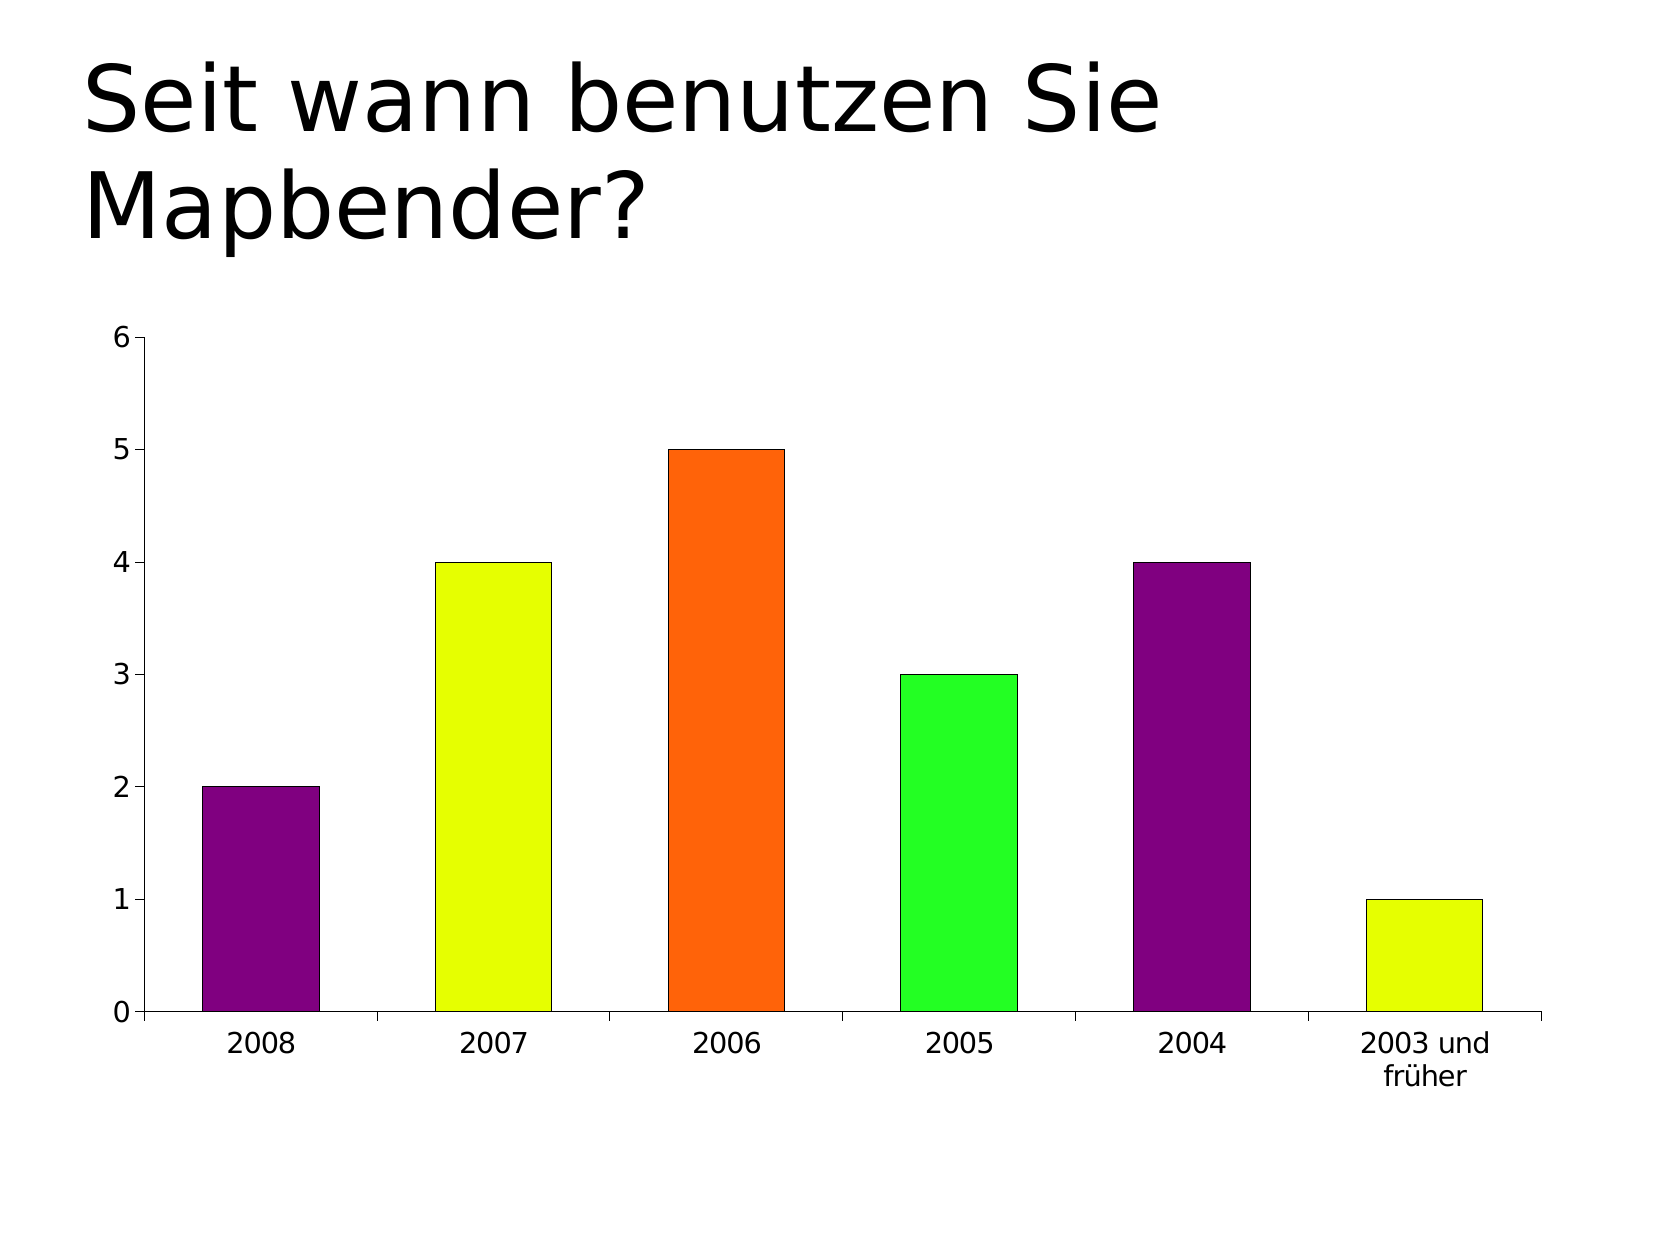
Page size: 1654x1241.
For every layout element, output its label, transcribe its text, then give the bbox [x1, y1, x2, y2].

title Seit wann benutzen Sie Mapbender? [82, 45, 1571, 261]
chart [82, 290, 1571, 1109]
